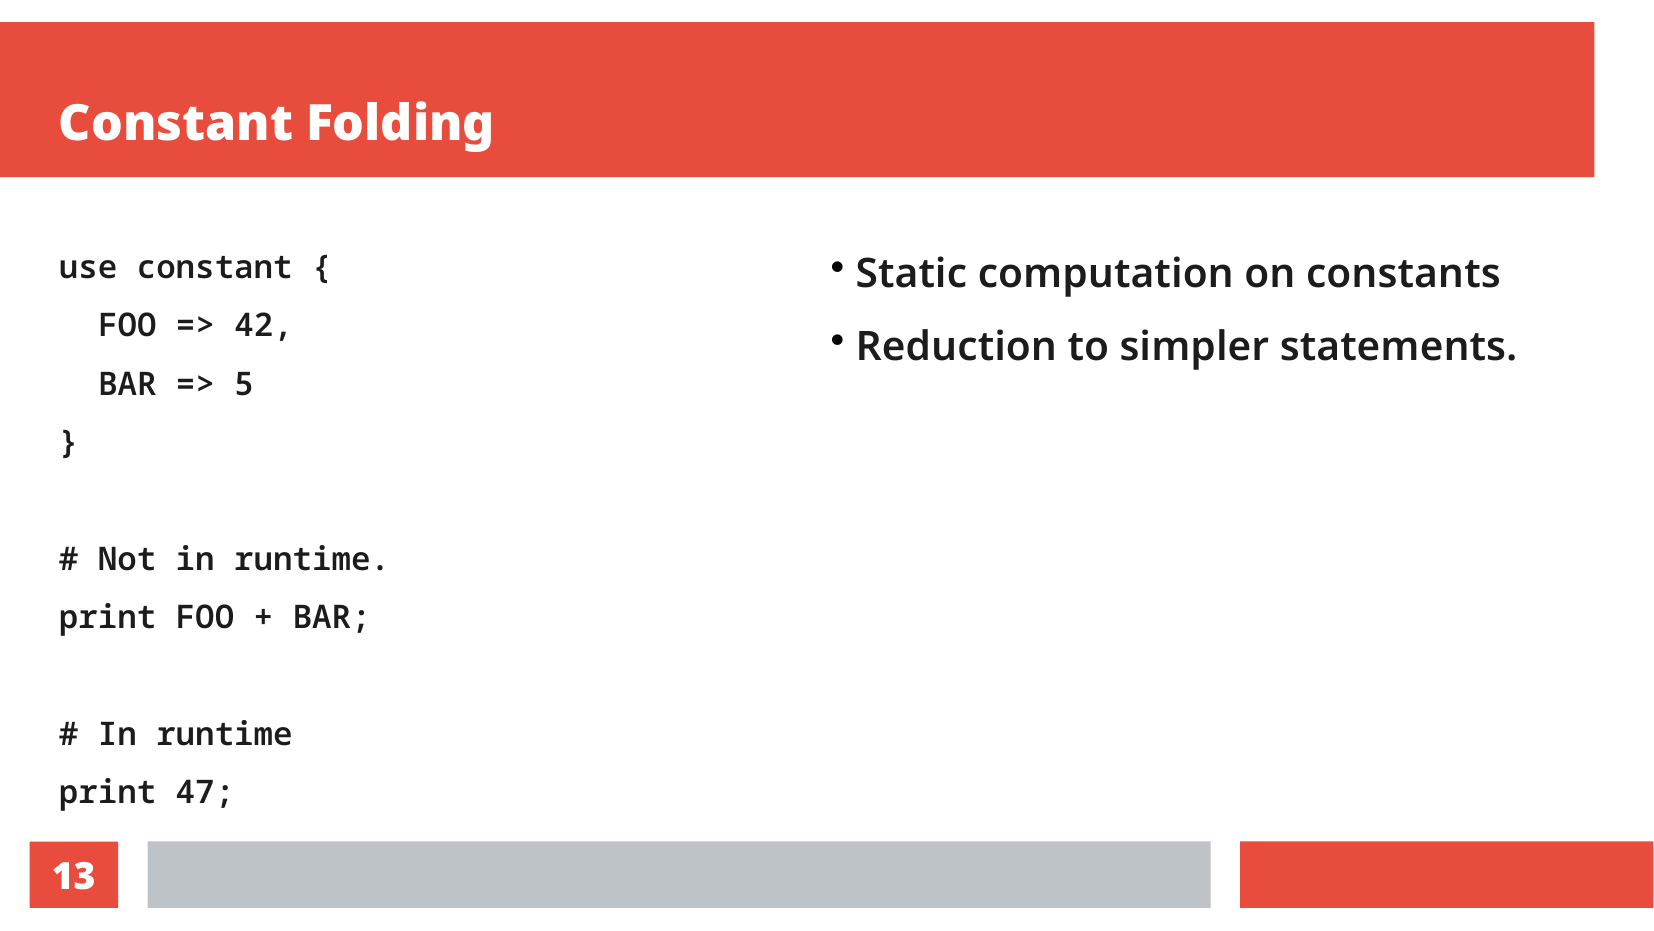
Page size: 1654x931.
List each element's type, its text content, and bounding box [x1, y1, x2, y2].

list use constant { FOO => 42, BAR => 5 } # Not in runtime. print FOO + BAR; # In runtime print 47; [59, 243, 794, 820]
title Constant Folding [59, 44, 1595, 156]
list Static computation on constants Reduction to simpler statements. [830, 243, 1566, 820]
